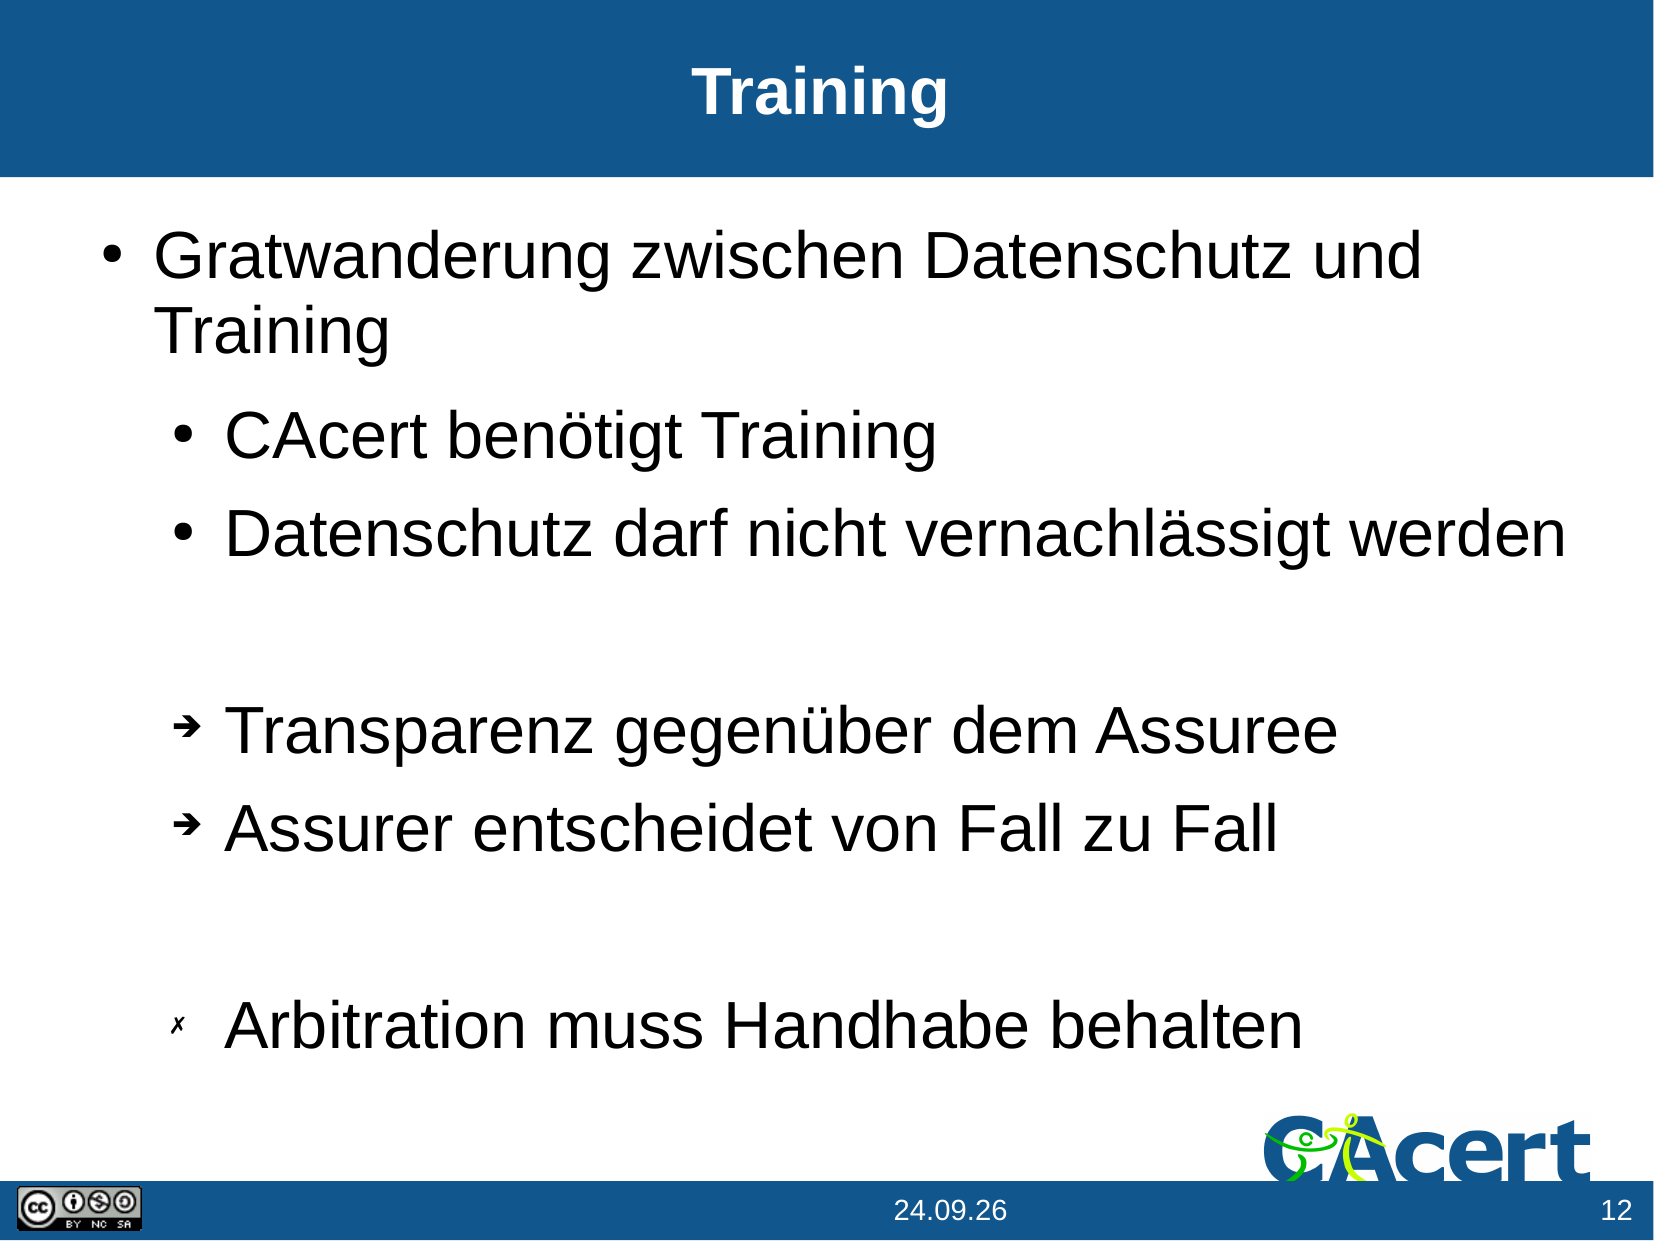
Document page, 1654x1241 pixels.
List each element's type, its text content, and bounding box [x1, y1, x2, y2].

picture [17, 1186, 142, 1231]
picture [1263, 1112, 1591, 1181]
title Training [76, 17, 1565, 166]
list Gratwanderung zwischen Datenschutz und Training CAcert benötigt Training Datenschutz darf nicht vernachlässigt werden Transparenz gegenüber dem Assuree Assurer entscheidet von Fall zu Fall Arbitration muss Handhabe behalten [82, 218, 1571, 1091]
